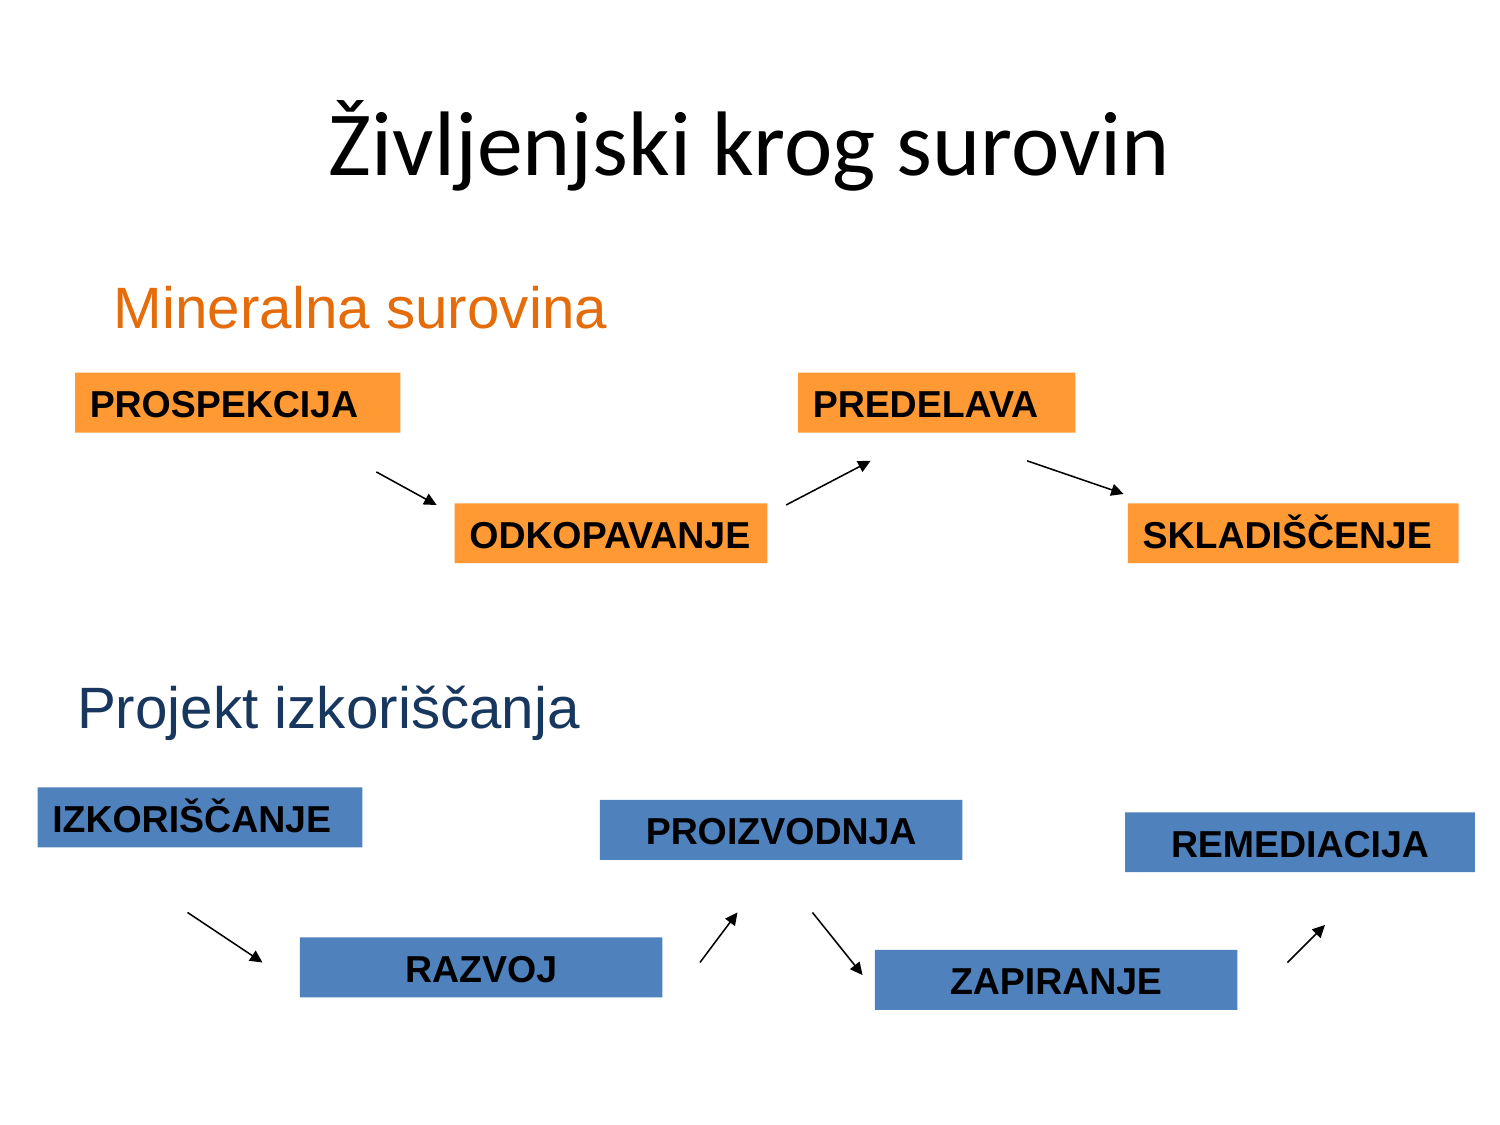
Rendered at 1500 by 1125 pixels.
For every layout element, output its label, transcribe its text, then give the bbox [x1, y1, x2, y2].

title Življenjski krog surovin [75, 45, 1425, 233]
text_box RAZVOJ [299, 937, 663, 998]
text_box PROIZVODNJA [599, 799, 963, 860]
text_box SKLADIŠČENJE [1127, 503, 1459, 564]
text_box Projekt izkoriščanja [62, 662, 663, 748]
text_box REMEDIACIJA [1125, 812, 1475, 873]
text_box ZAPIRANJE [874, 949, 1238, 1010]
text_box PREDELAVA [798, 372, 1076, 433]
text_box Mineralna surovina [99, 262, 1076, 348]
text_box IZKORIŠČANJE [37, 787, 363, 848]
text_box PROSPEKCIJA [75, 372, 401, 433]
text_box ODKOPAVANJE [454, 503, 768, 564]
